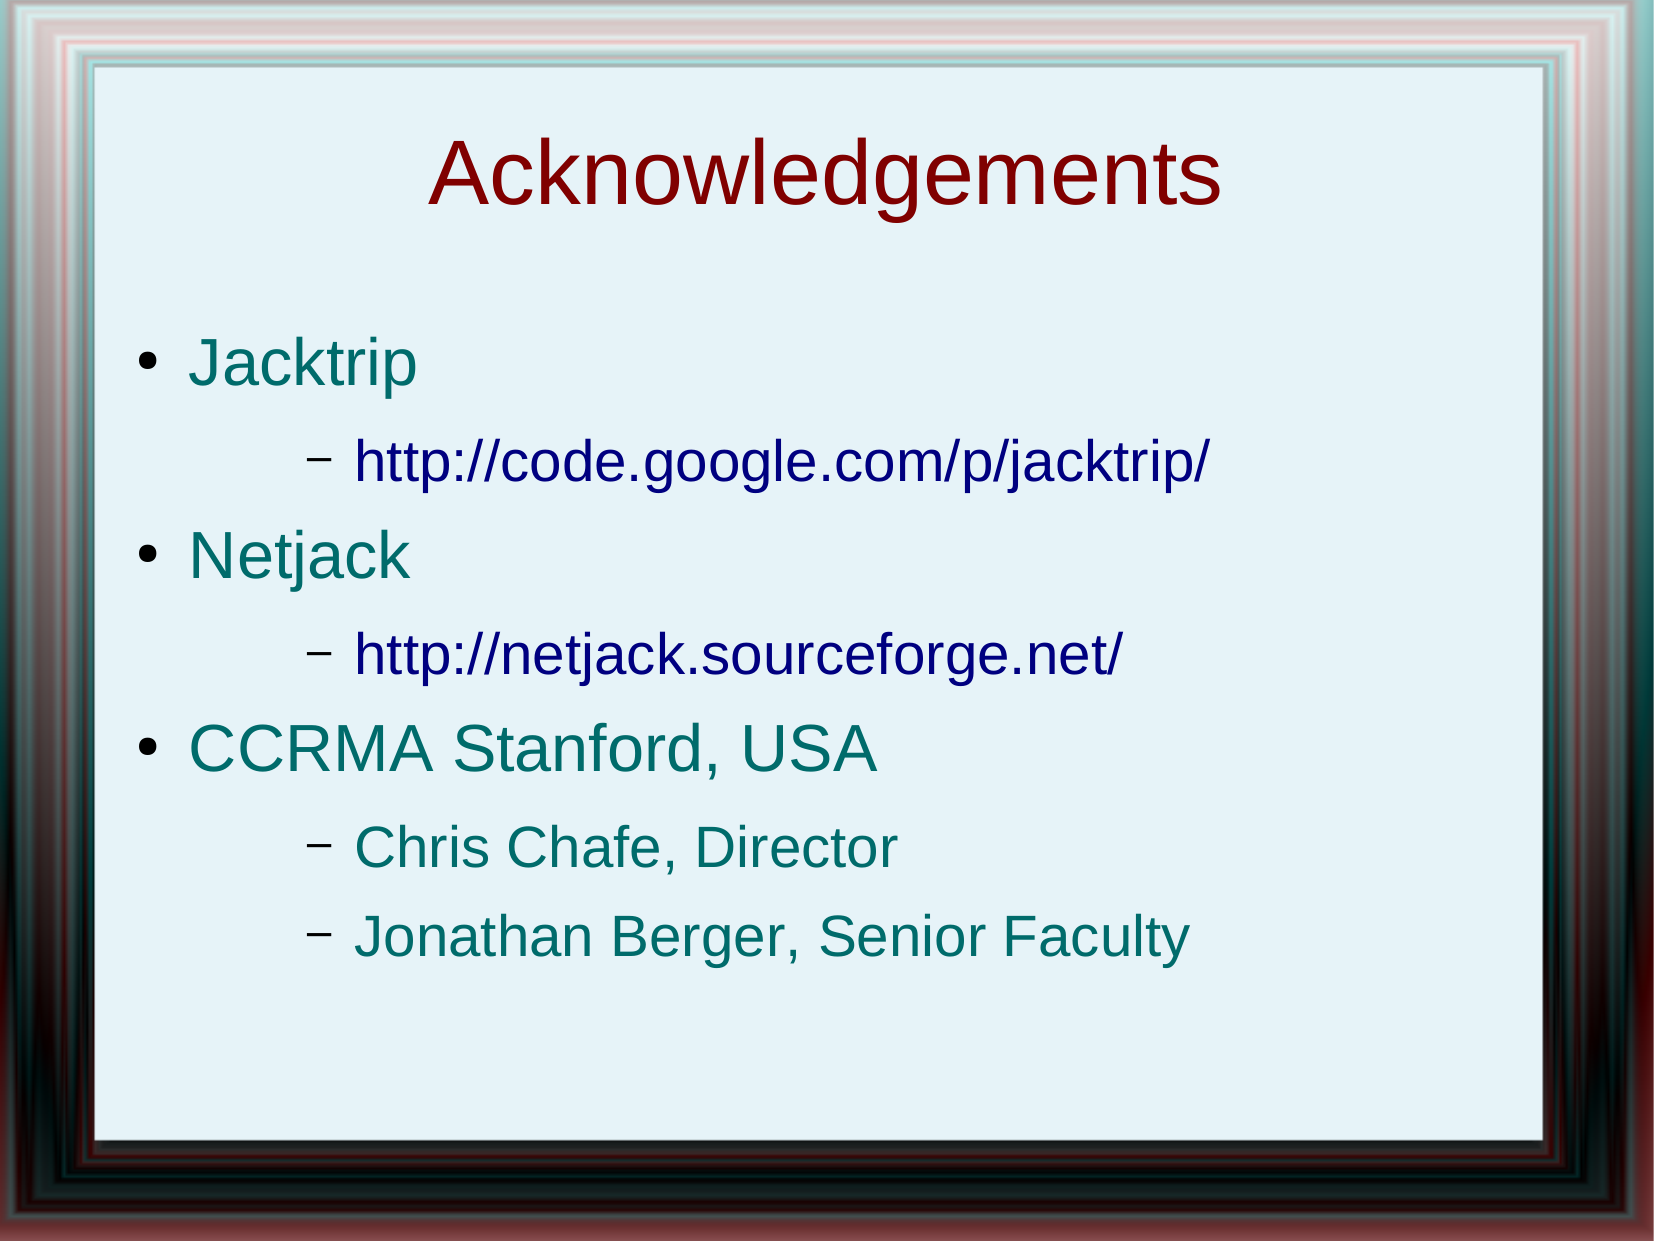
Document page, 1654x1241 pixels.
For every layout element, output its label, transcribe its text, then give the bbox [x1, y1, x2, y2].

list Jacktrip http://code.google.com/p/jacktrip/ Netjack http://netjack.sourceforge.net/ CCRMA Stanford, USA Chris Chafe, Director Jonathan Berger, Senior Faculty [118, 324, 1506, 1155]
picture [0, 0, 1654, 1241]
title Acknowledgements [118, 95, 1536, 250]
